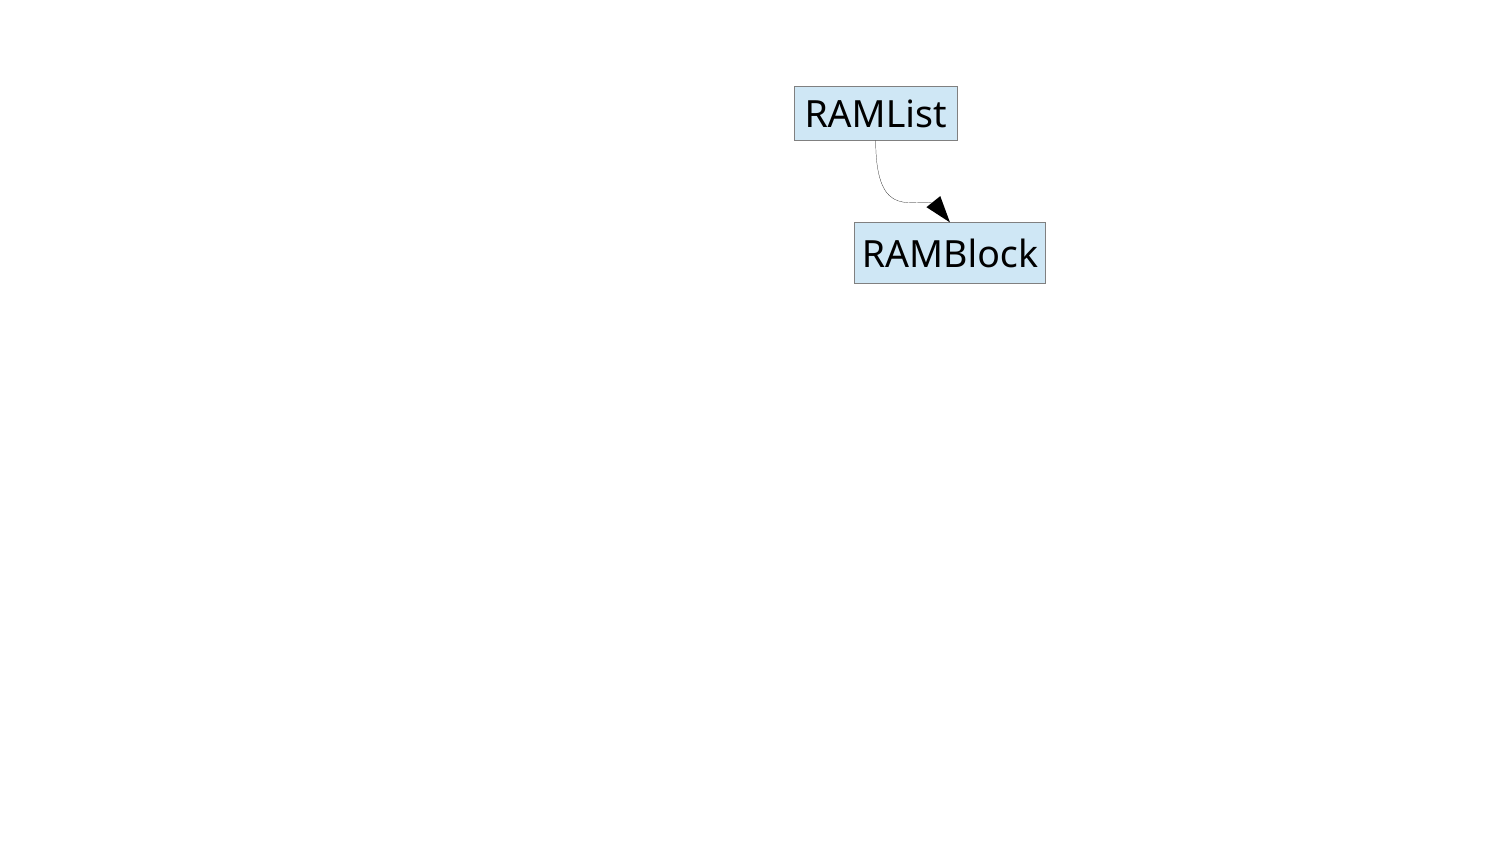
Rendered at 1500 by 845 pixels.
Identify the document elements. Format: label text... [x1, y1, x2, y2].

text_box RAMList [794, 86, 958, 141]
text_box RAMBlock [854, 222, 1046, 284]
